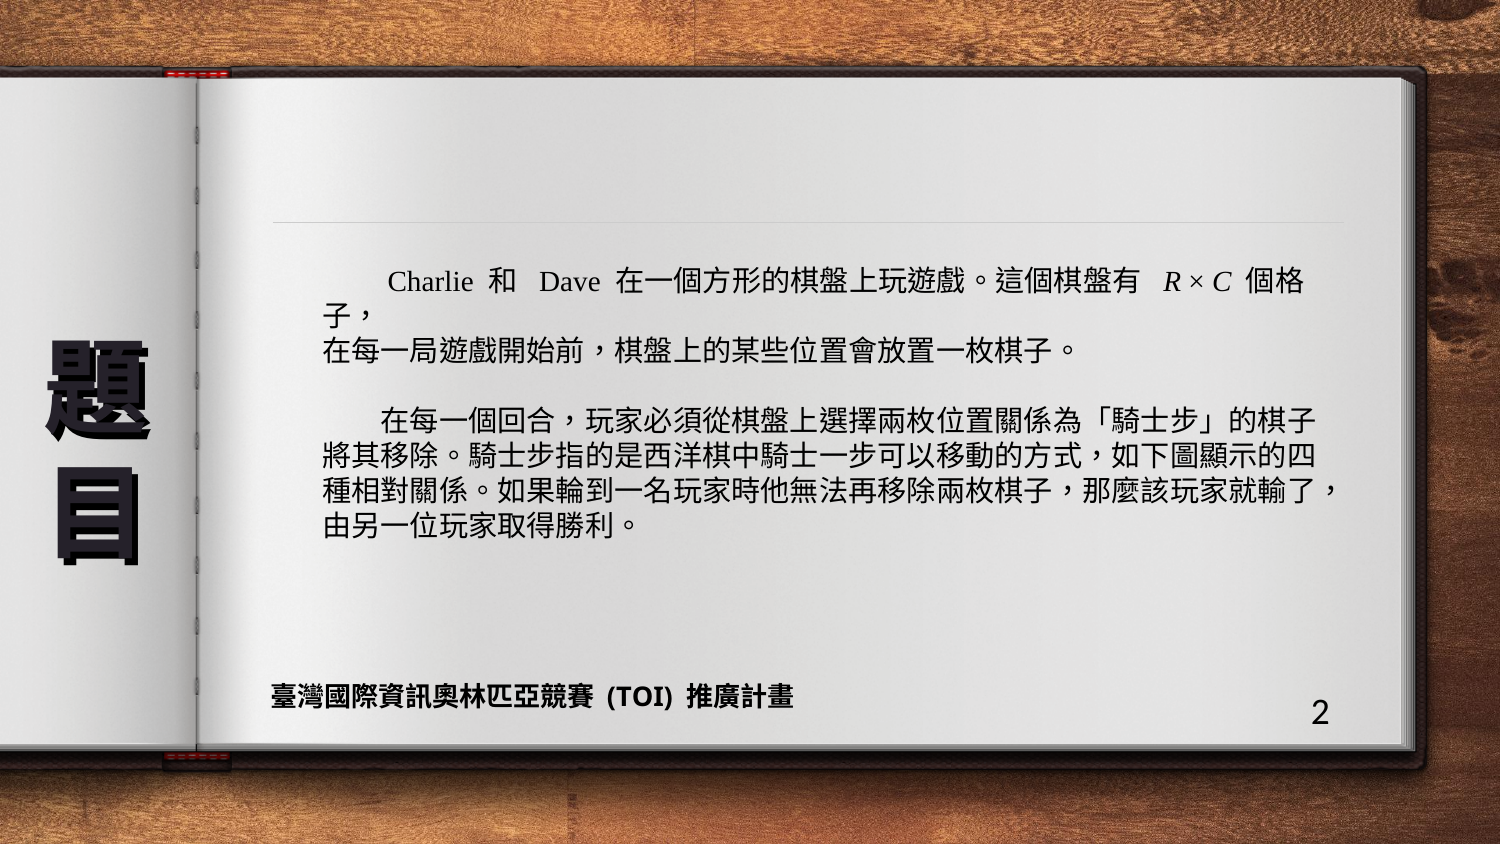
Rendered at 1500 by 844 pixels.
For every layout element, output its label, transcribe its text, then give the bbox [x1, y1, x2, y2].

title 題 目 [28, 306, 210, 552]
text_box [1295, 672, 1386, 737]
text_box Charlie 和 Dave 在一個方形的棋盤上玩遊戲。這個棋盤有 R × C 個格子， 在每一局遊戲開始前，棋盤上的某些位置會放置一枚棋子。 在每一個回合，玩家必須從棋盤上選擇兩枚位置關係為「騎士步」的棋子將其移除。騎士步指的是西洋棋中騎士一步可以移動的方式，如下圖顯示的四 種相對關係。如果輪到一名玩家時他無法再移除兩枚棋子，那麼該玩家就輸了， 由另一位玩家取得勝利。 [307, 255, 1341, 620]
